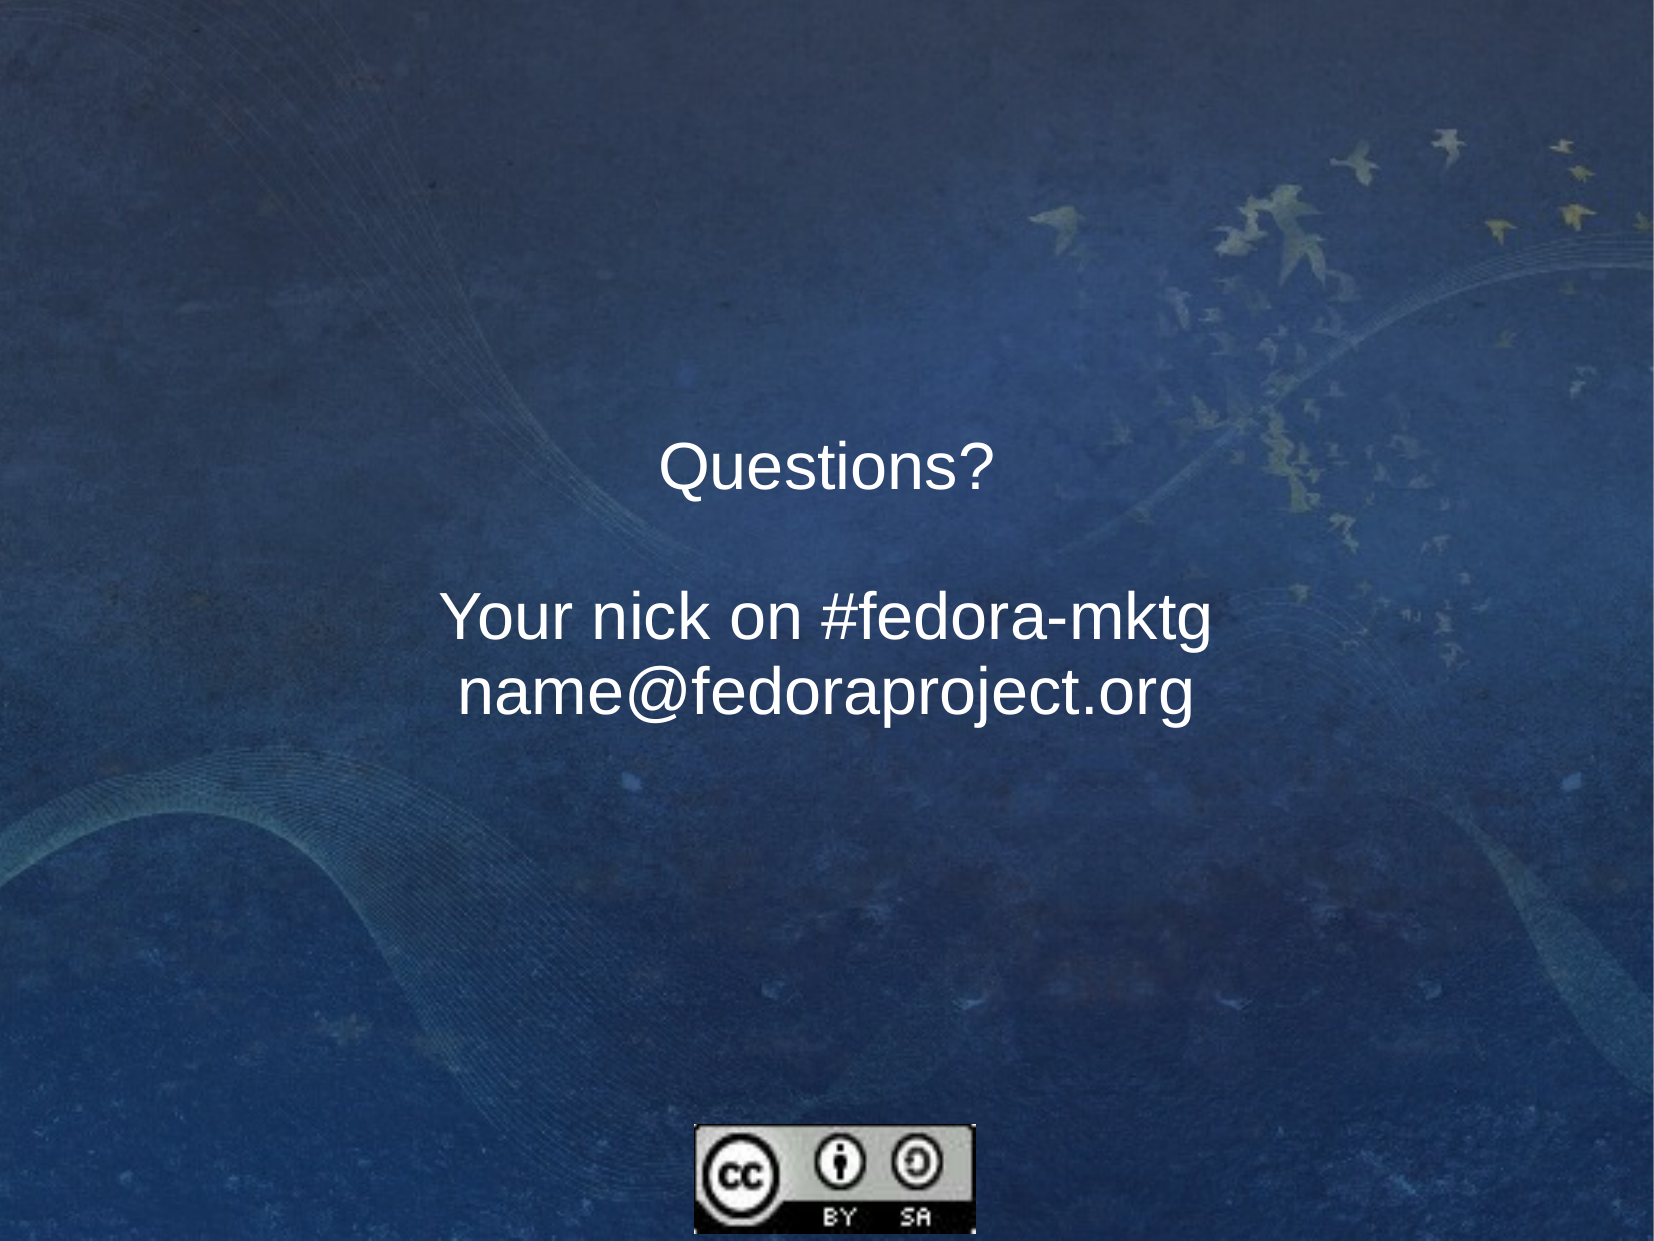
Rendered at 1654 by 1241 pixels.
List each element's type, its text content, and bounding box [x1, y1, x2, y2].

picture [0, 0, 1654, 1241]
subtitle Questions? Your nick on #fedora-mktg name@fedoraproject.org [82, 56, 1571, 1102]
